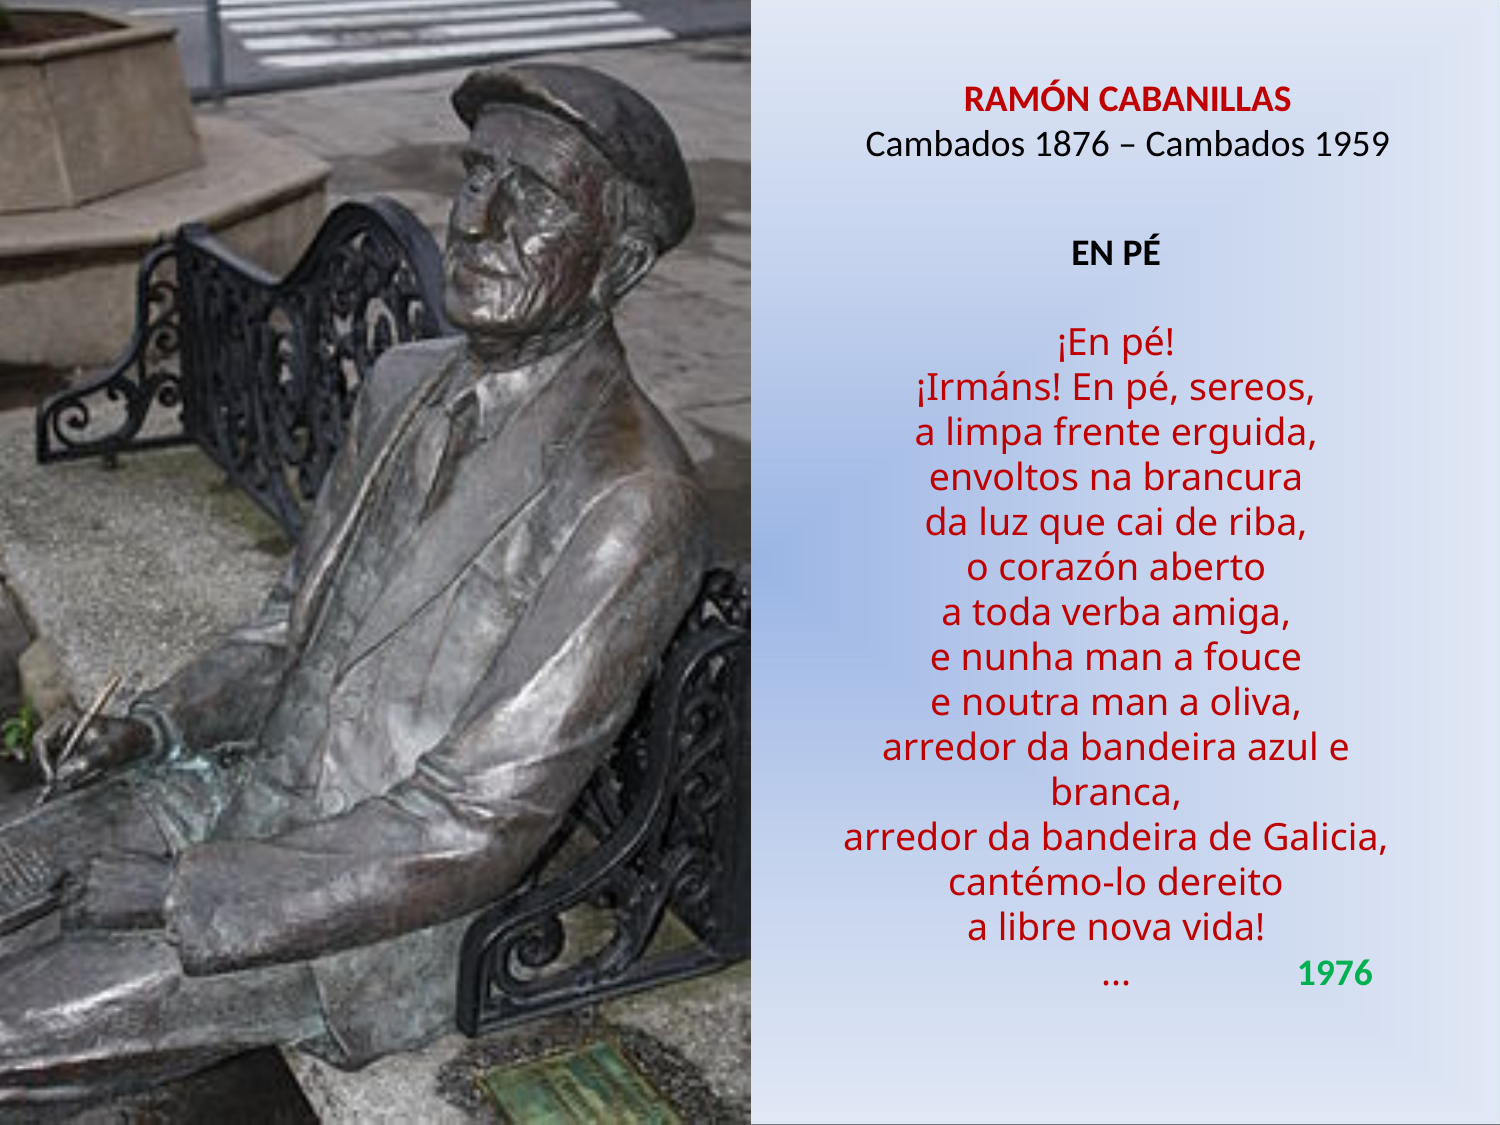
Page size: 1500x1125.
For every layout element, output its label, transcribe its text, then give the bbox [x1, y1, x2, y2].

text_box EN PÉ ¡En pé! ¡Irmáns! En pé, sereos, a limpa frente erguida, envoltos na brancura da luz que cai de riba, o corazón aberto a toda verba amiga, e nunha man a fouce e noutra man a oliva, arredor da bandeira azul e branca, arredor da bandeira de Galicia, cantémo-lo dereito a libre nova vida! ... [820, 219, 1412, 1125]
text_box RAMÓN CABANILLAS Cambados 1876 – Cambados 1959 [820, 66, 1436, 172]
picture [0, 0, 1500, 1125]
